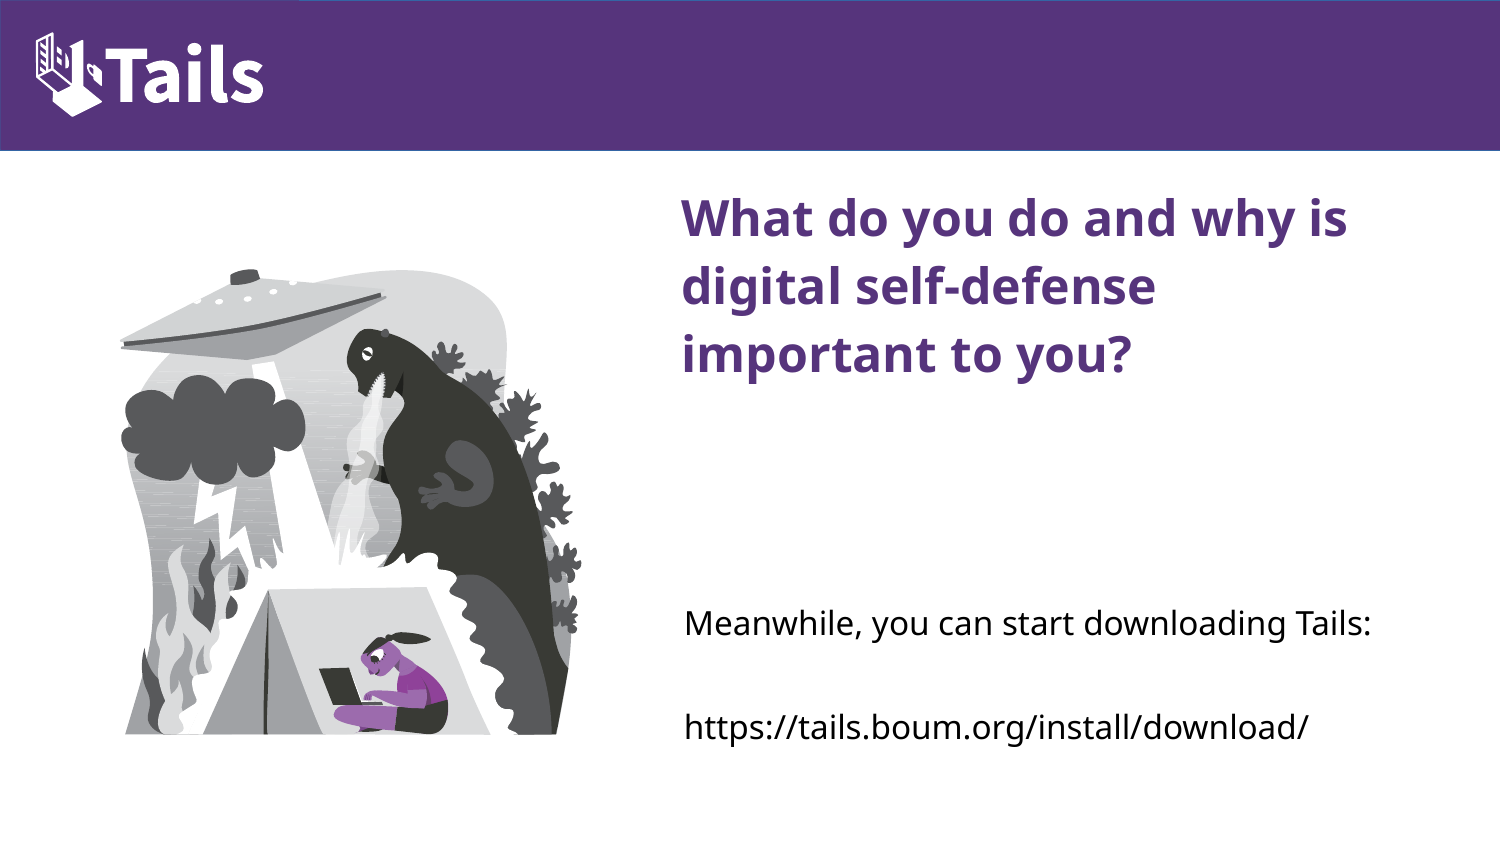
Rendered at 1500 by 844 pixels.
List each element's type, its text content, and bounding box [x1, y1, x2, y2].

title What do you do and why is digital self-defense important to you? [681, 159, 1426, 412]
picture [69, 260, 632, 739]
text_box Meanwhile, you can start downloading Tails: https://tails.boum.org/install/download/ [669, 586, 1457, 745]
